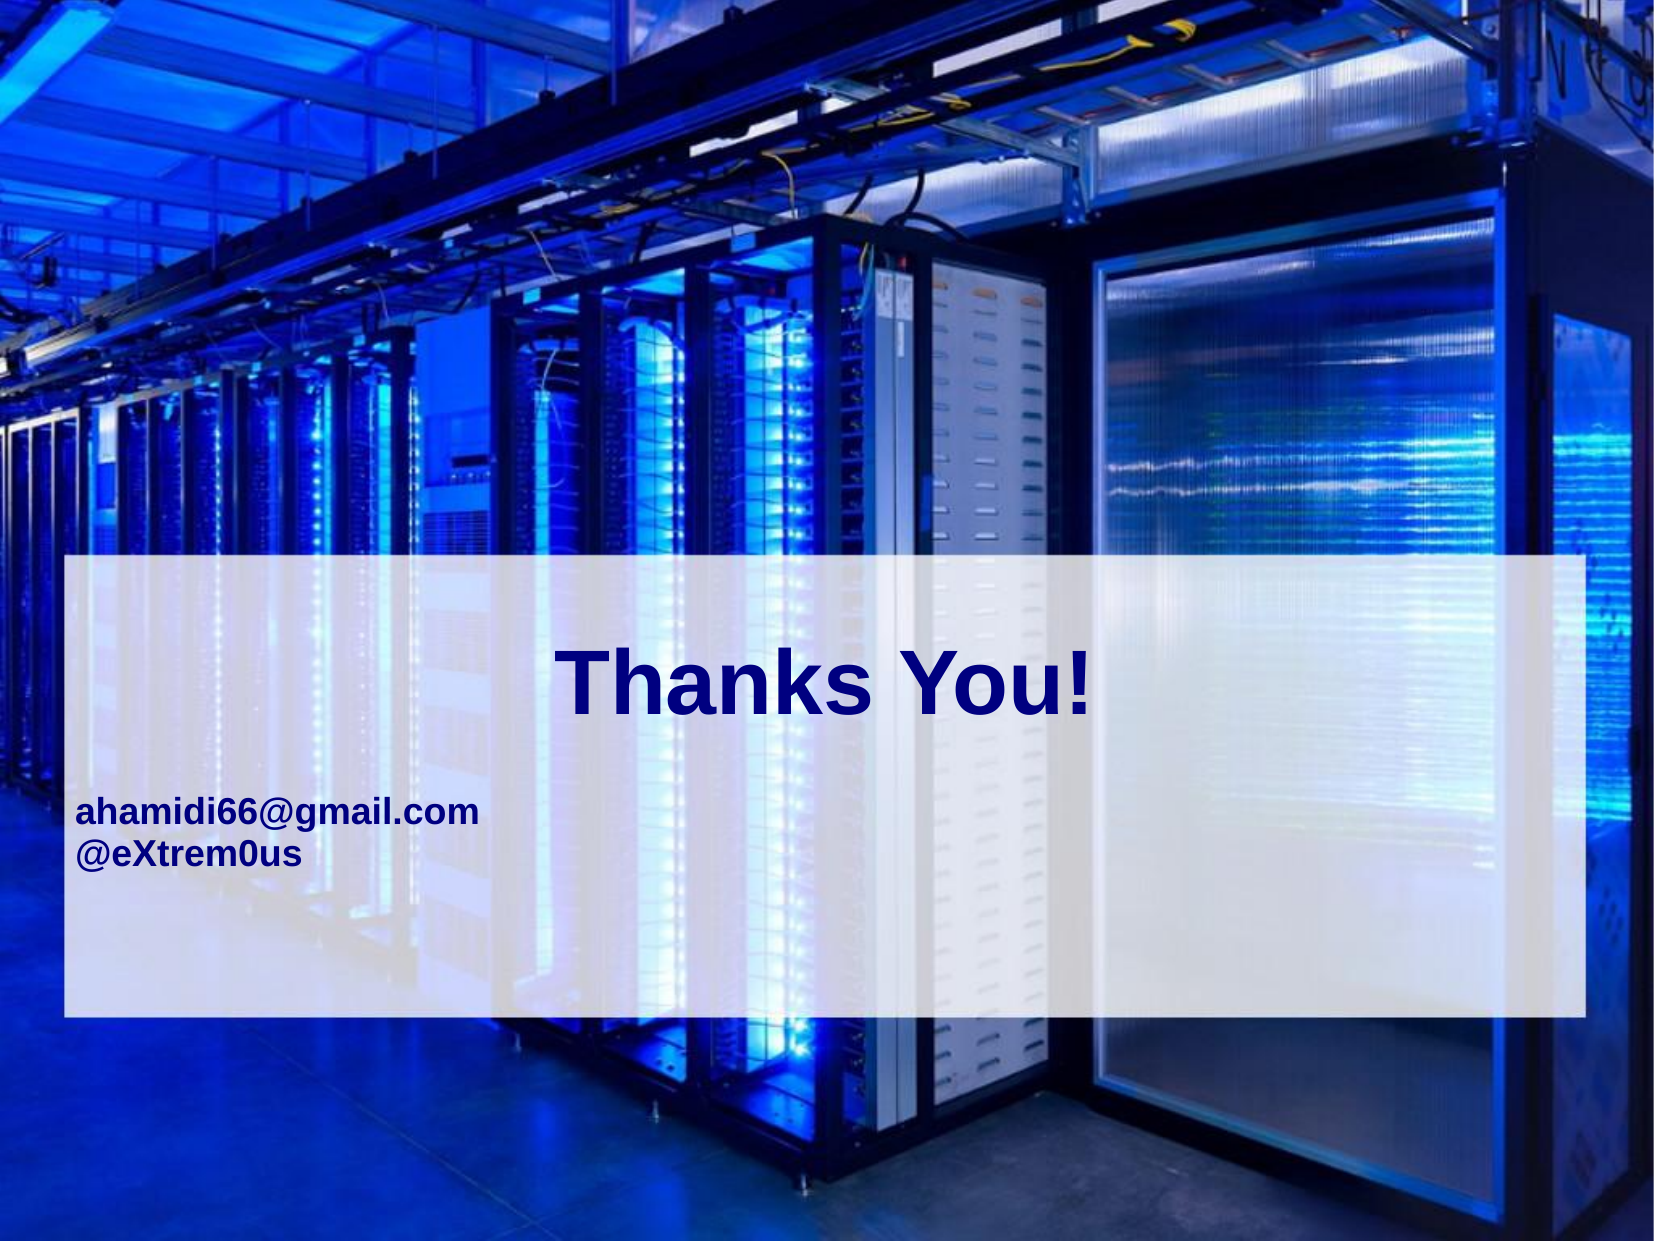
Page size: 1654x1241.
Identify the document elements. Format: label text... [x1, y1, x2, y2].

title Thanks You! [60, 615, 1591, 751]
picture [0, 0, 1654, 1241]
title ahamidi66@gmail.com @eXtrem0us [75, 765, 1591, 901]
